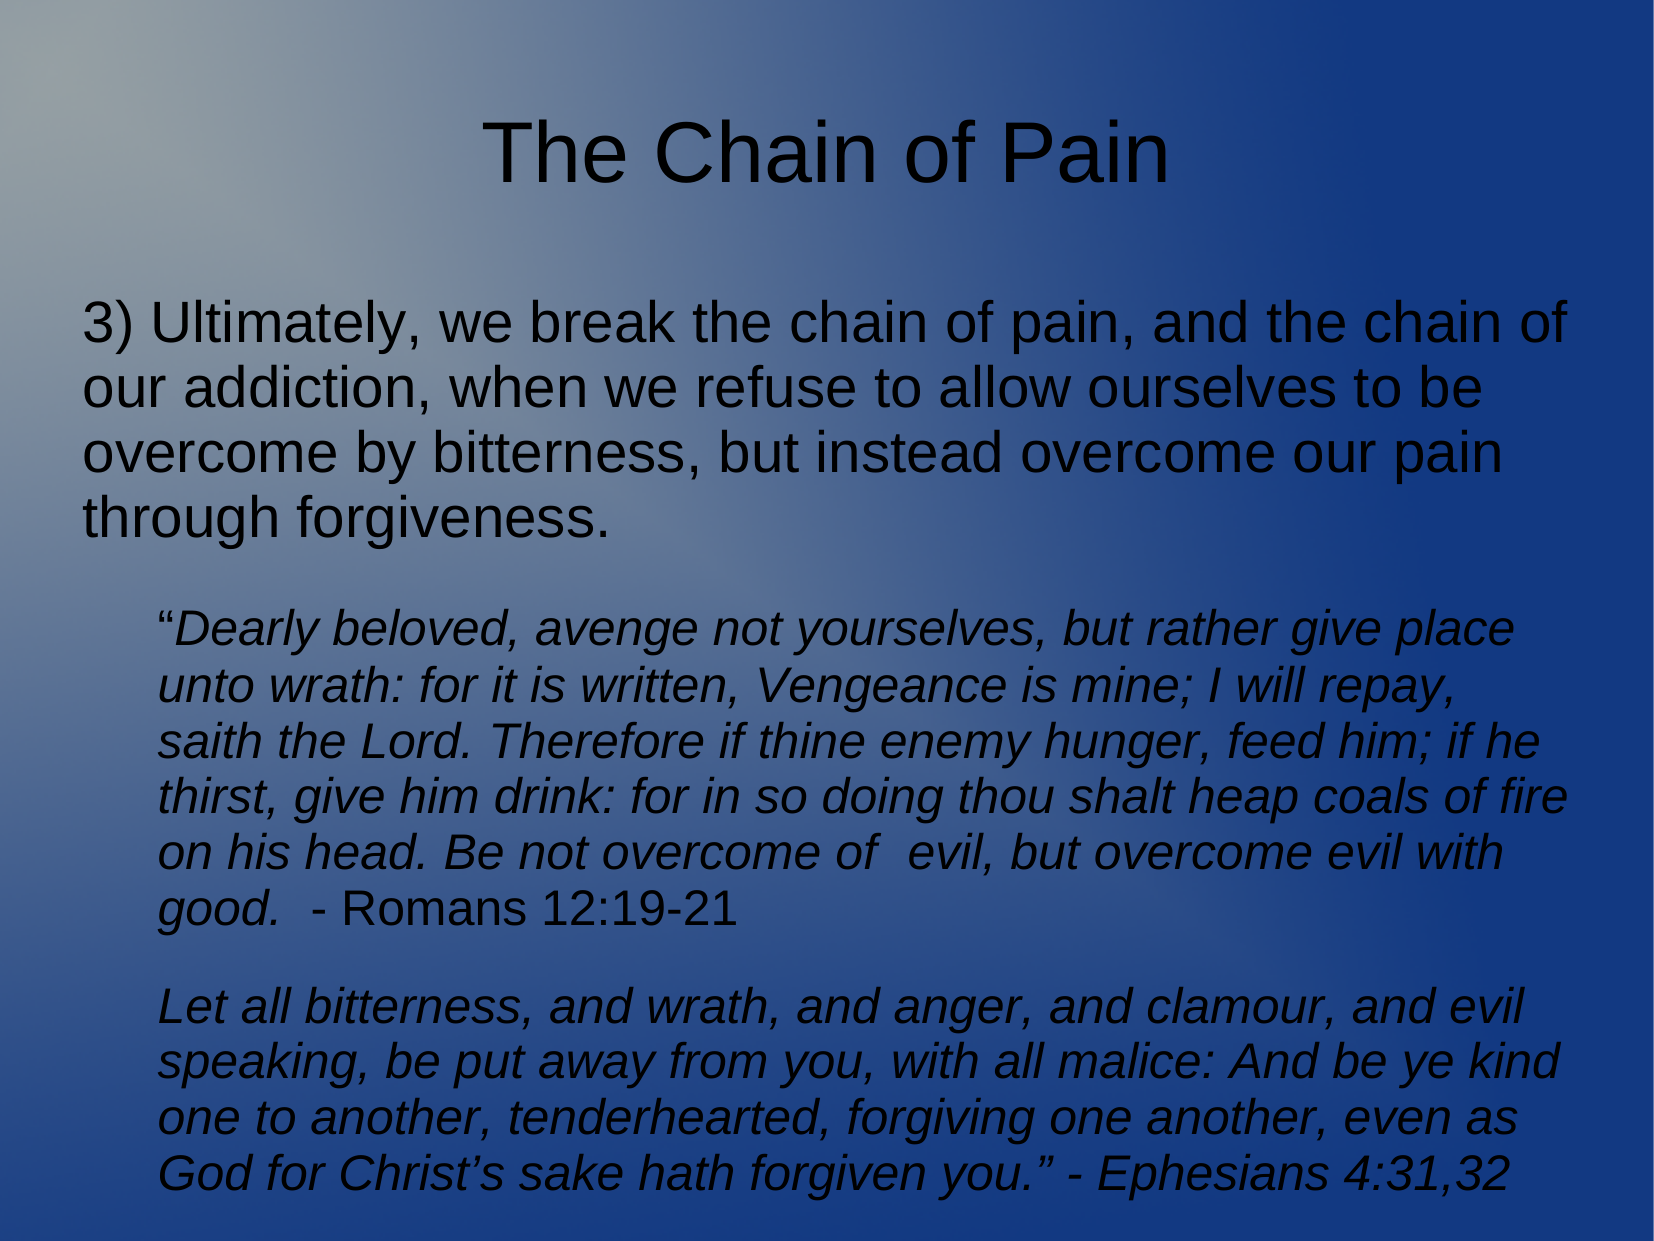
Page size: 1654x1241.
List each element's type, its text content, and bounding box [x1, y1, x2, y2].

subtitle 3) Ultimately, we break the chain of pain, and the chain of our addiction, when we refuse to allow ourselves to be overcome by bitterness, but instead overcome our pain through forgiveness. “Dearly beloved, avenge not yourselves, but rather give place unto wrath: for it is written, Vengeance is mine; I will repay, saith the Lord. Therefore if thine enemy hunger, feed him; if he thirst, give him drink: for in so doing thou shalt heap coals of fire on his head. Be not overcome of evil, but overcome evil with good. - Romans 12:19-21 Let all bitterness, and wrath, and anger, and clamour, and evil speaking, be put away from you, with all malice: And be ye kind one to another, tenderhearted, forgiving one another, even as God for Christ’s sake hath forgiven you.” - Ephesians 4:31,32 [82, 290, 1571, 1241]
picture [0, 0, 1654, 1241]
title The Chain of Pain [82, 49, 1571, 257]
